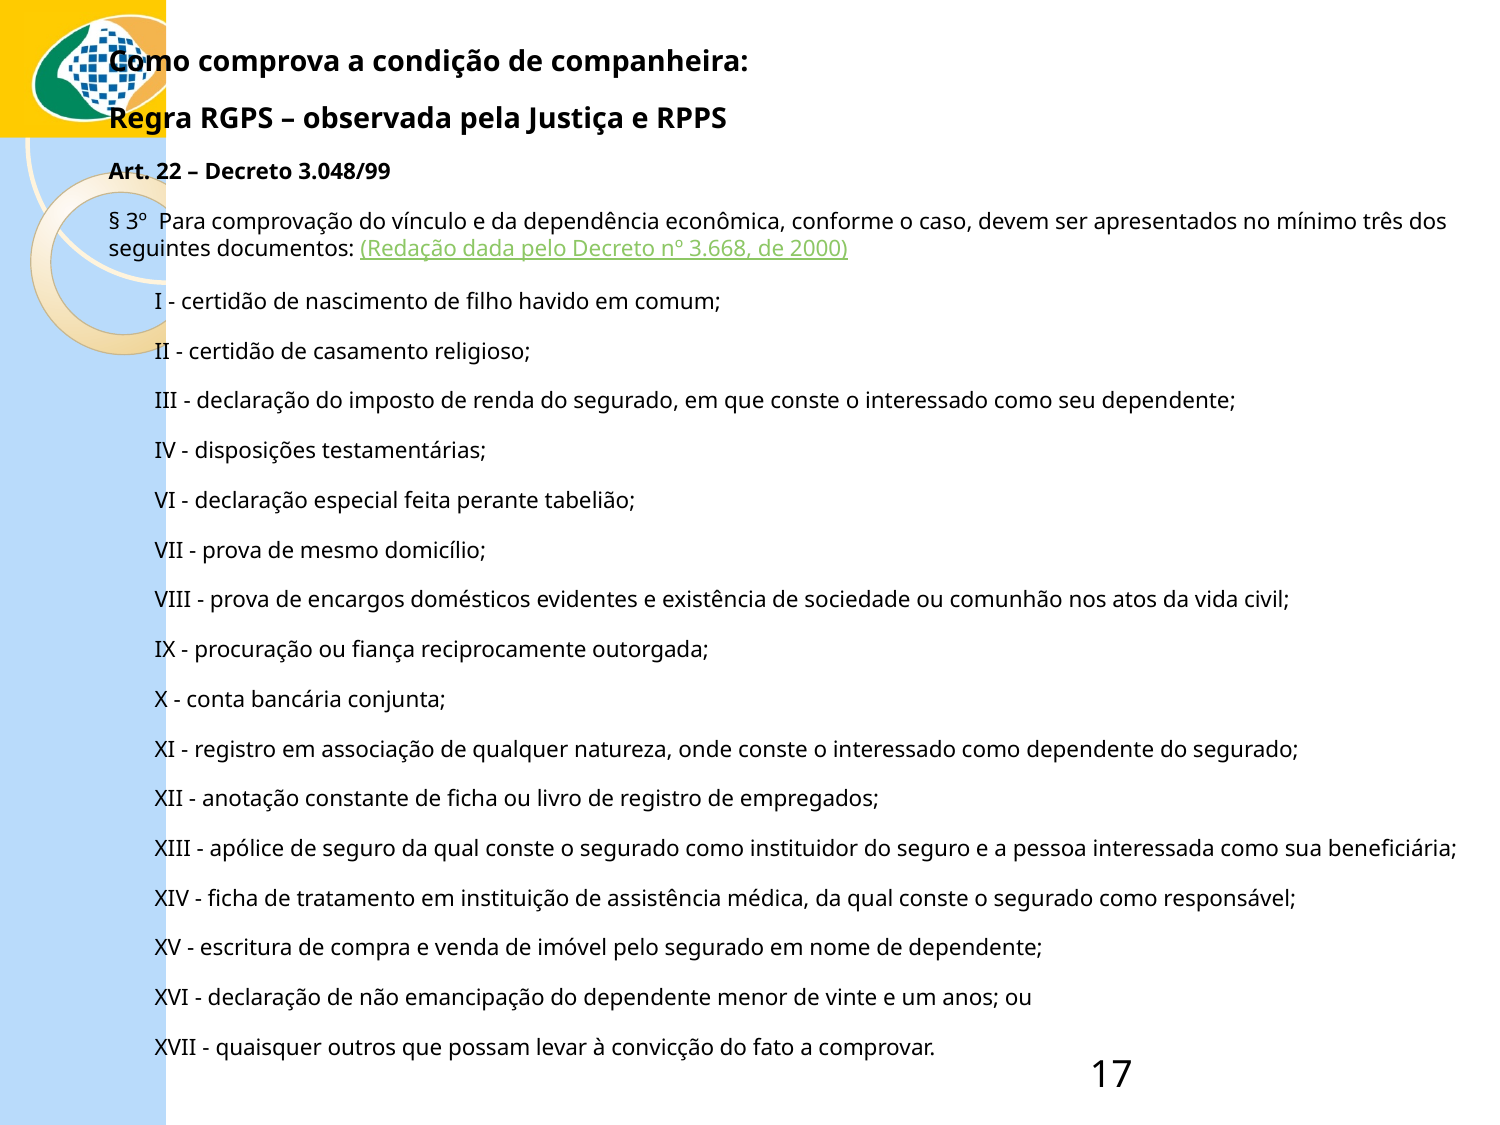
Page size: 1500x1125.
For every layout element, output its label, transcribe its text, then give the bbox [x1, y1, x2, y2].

list Como comprova a condição de companheira: Regra RGPS – observada pela Justiça e RPPS Art. 22 – Decreto 3.048/99 § 3º Para comprovação do vínculo e da dependência econômica, conforme o caso, devem ser apresentados no mínimo três dos seguintes documentos: (Redação dada pelo Decreto nº 3.668, de 2000) I - certidão de nascimento de filho havido em comum; II - certidão de casamento religioso; III - declaração do imposto de renda do segurado, em que conste o interessado como seu dependente; IV - disposições testamentárias; VI - declaração especial feita perante tabelião; VII - prova de mesmo domicílio; VIII - prova de encargos domésticos evidentes e existência de sociedade ou comunhão nos atos da vida civil; IX - procuração ou fiança reciprocamente outorgada; X - conta bancária conjunta; XI - registro em associação de qualquer natureza, onde conste o interessado como dependente do segurado; XII - anotação constante de ficha ou livro de registro de empregados; XIII - apólice de seguro da qual conste o segurado como instituidor do seguro e a pessoa interessada como sua beneficiária; XIV - ficha de tratamento em instituição de assistência médica, da qual conste o segurado como responsável; XV - escritura de compra e venda de imóvel pelo segurado em nome de dependente; XVI - declaração de não emancipação do dependente menor de vinte e um anos; ou XVII - quaisquer outros que possam levar à convicção do fato a comprovar. [93, 35, 1500, 1070]
slide_number <número> [1074, 1042, 1425, 1103]
title [76, 0, 1500, 102]
picture [24, 12, 93, 125]
